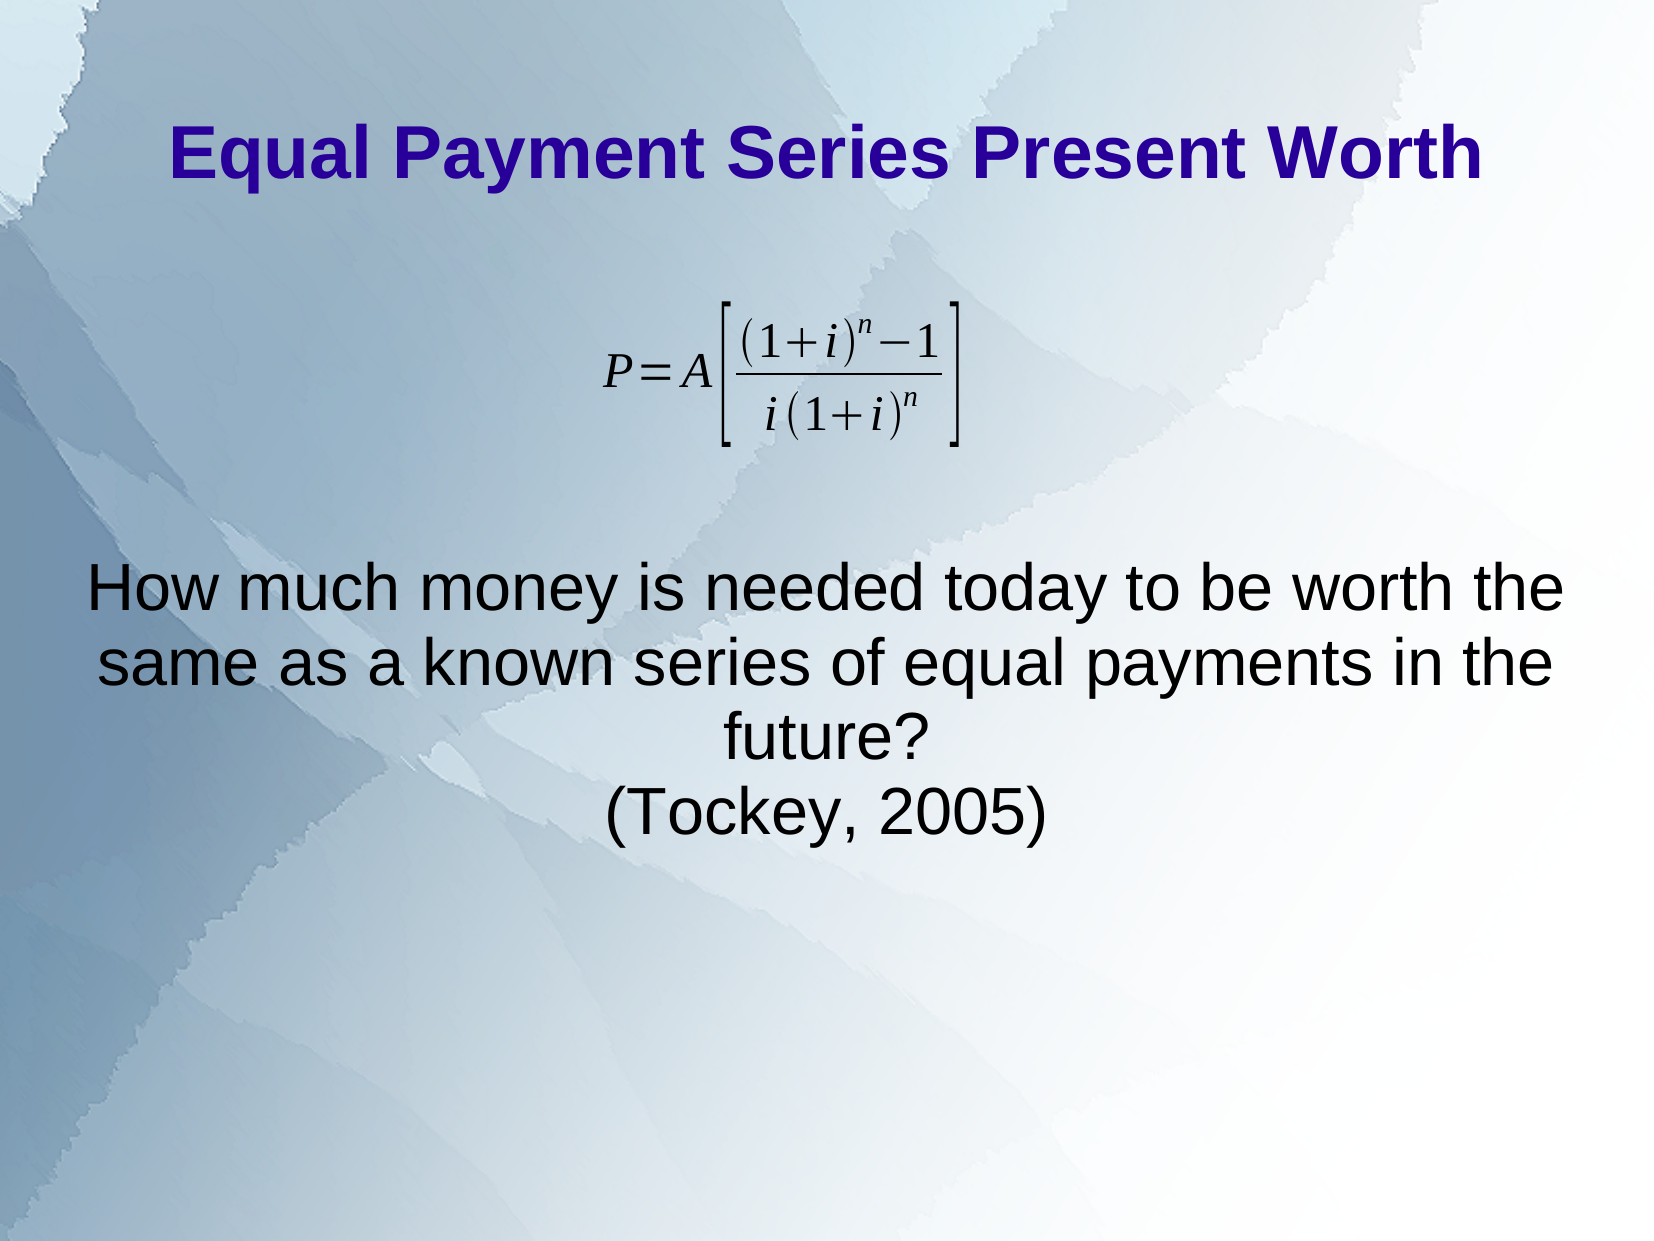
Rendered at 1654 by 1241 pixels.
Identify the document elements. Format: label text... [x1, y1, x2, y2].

title Equal Payment Series Present Worth [82, 56, 1571, 250]
chart [588, 300, 976, 451]
subtitle How much money is needed today to be worth the same as a known series of equal payments in the future? (Tockey, 2005) [82, 297, 1571, 1102]
picture [0, 0, 1654, 1241]
